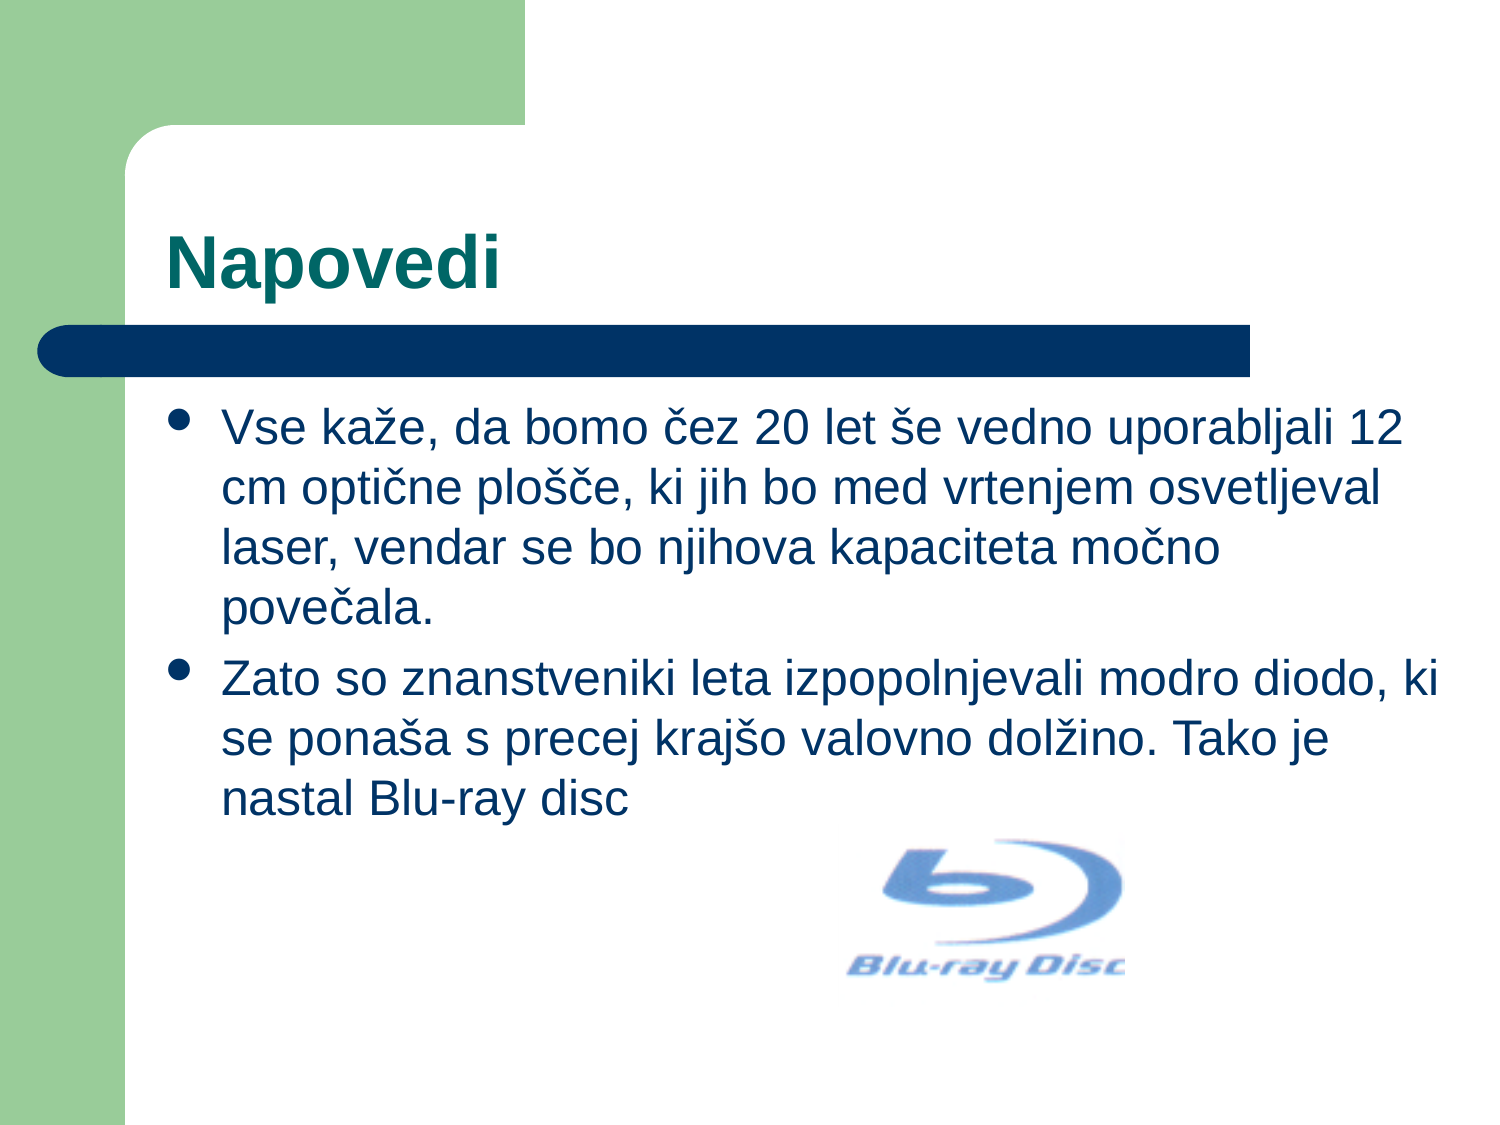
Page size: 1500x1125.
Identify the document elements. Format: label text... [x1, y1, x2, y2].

picture [837, 824, 1125, 1007]
title Napovedi [150, 125, 1463, 313]
list Vse kaže, da bomo čez 20 let še vedno uporabljali 12 cm optične plošče, ki jih bo med vrtenjem osvetljeval laser, vendar se bo njihova kapaciteta močno povečala. Zato so znanstveniki leta izpopolnjevali modro diodo, ki se ponaša s precej krajšo valovno dolžino. Tako je nastal Blu-ray disc [150, 387, 1463, 1000]
